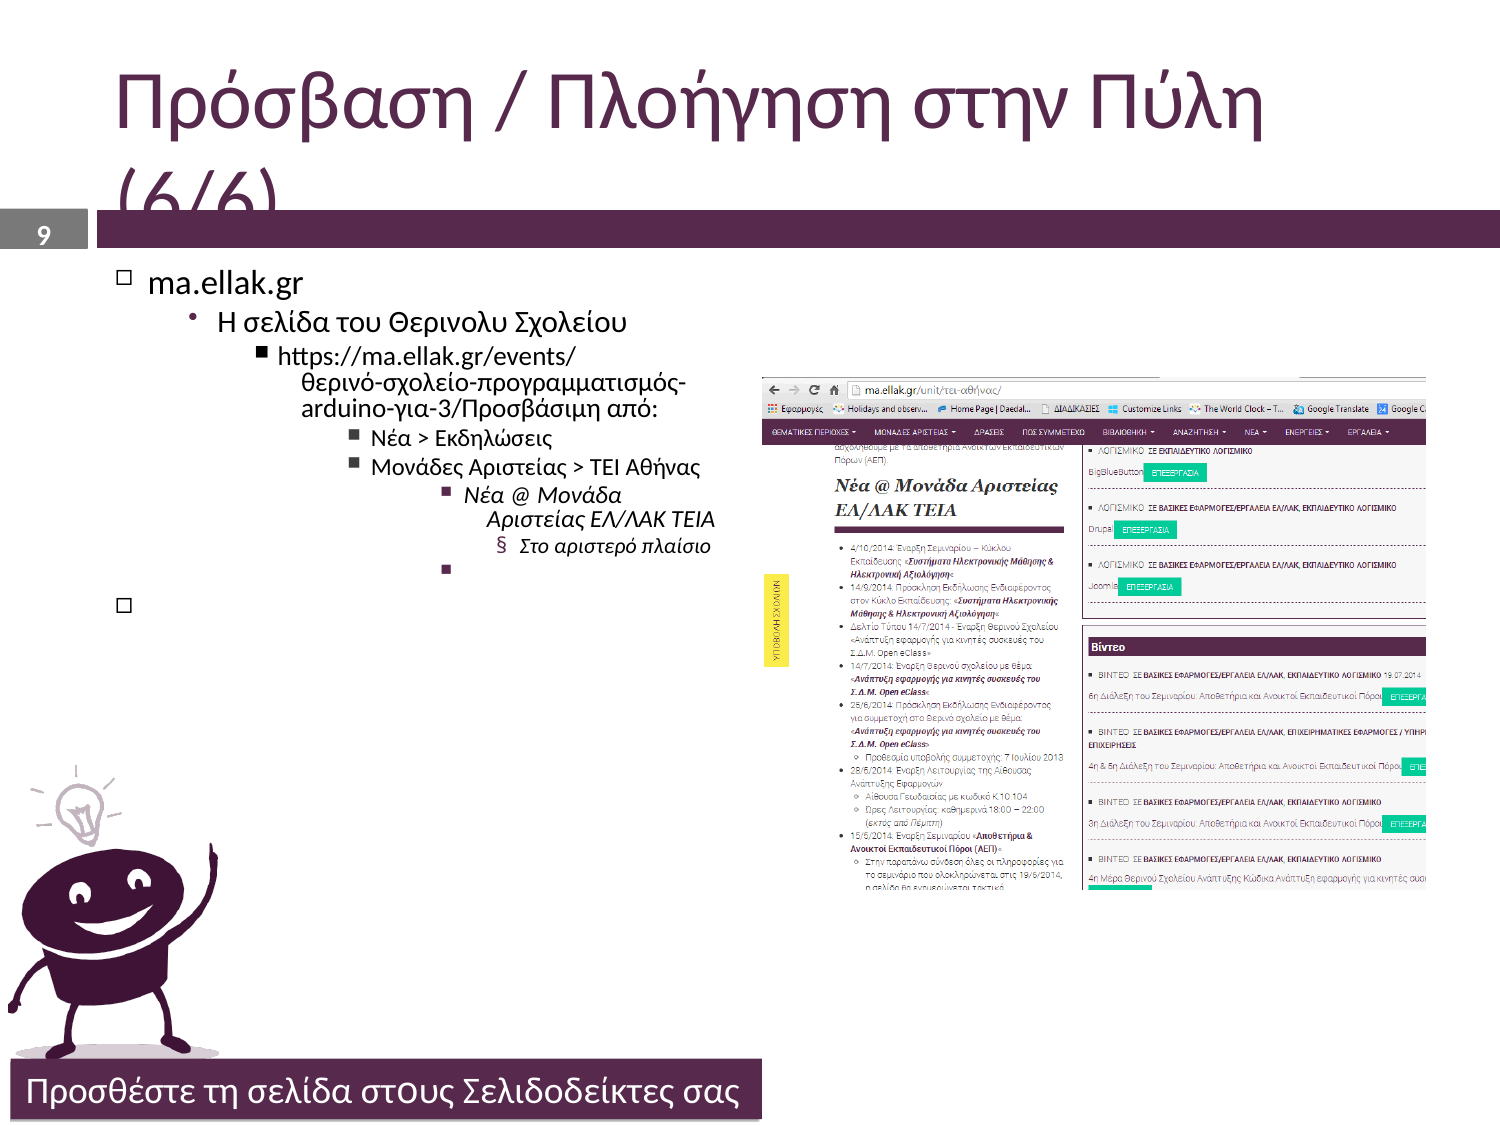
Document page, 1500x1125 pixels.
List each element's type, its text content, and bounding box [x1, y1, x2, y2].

text_box [0, 208, 88, 249]
picture [762, 377, 1426, 890]
title Πρόσβαση / Πλοήγηση στην Πύλη (6/6) [99, 37, 1438, 201]
list ma.ellak.gr Η σελίδα του Θερινολυ Σχολείου https://ma.ellak.gr/events/θερινό-σχολείο-προγραμματισμός-arduino-για-3/ Προσβάσιμη από: Νέα > Εκδηλώσεις Μονάδες Αριστείας > ΤΕΙ Αθήνας Νέα @ Μονάδα Αριστείας ΕΛ/ΛΑΚ ΤΕΙΑ Στο αριστερό πλαίσιο [99, 260, 738, 1011]
text_box Προσθέστε τη σελίδα στoυς Σελιδοδείκτες σας [10, 1058, 762, 1120]
picture [8, 765, 219, 1059]
